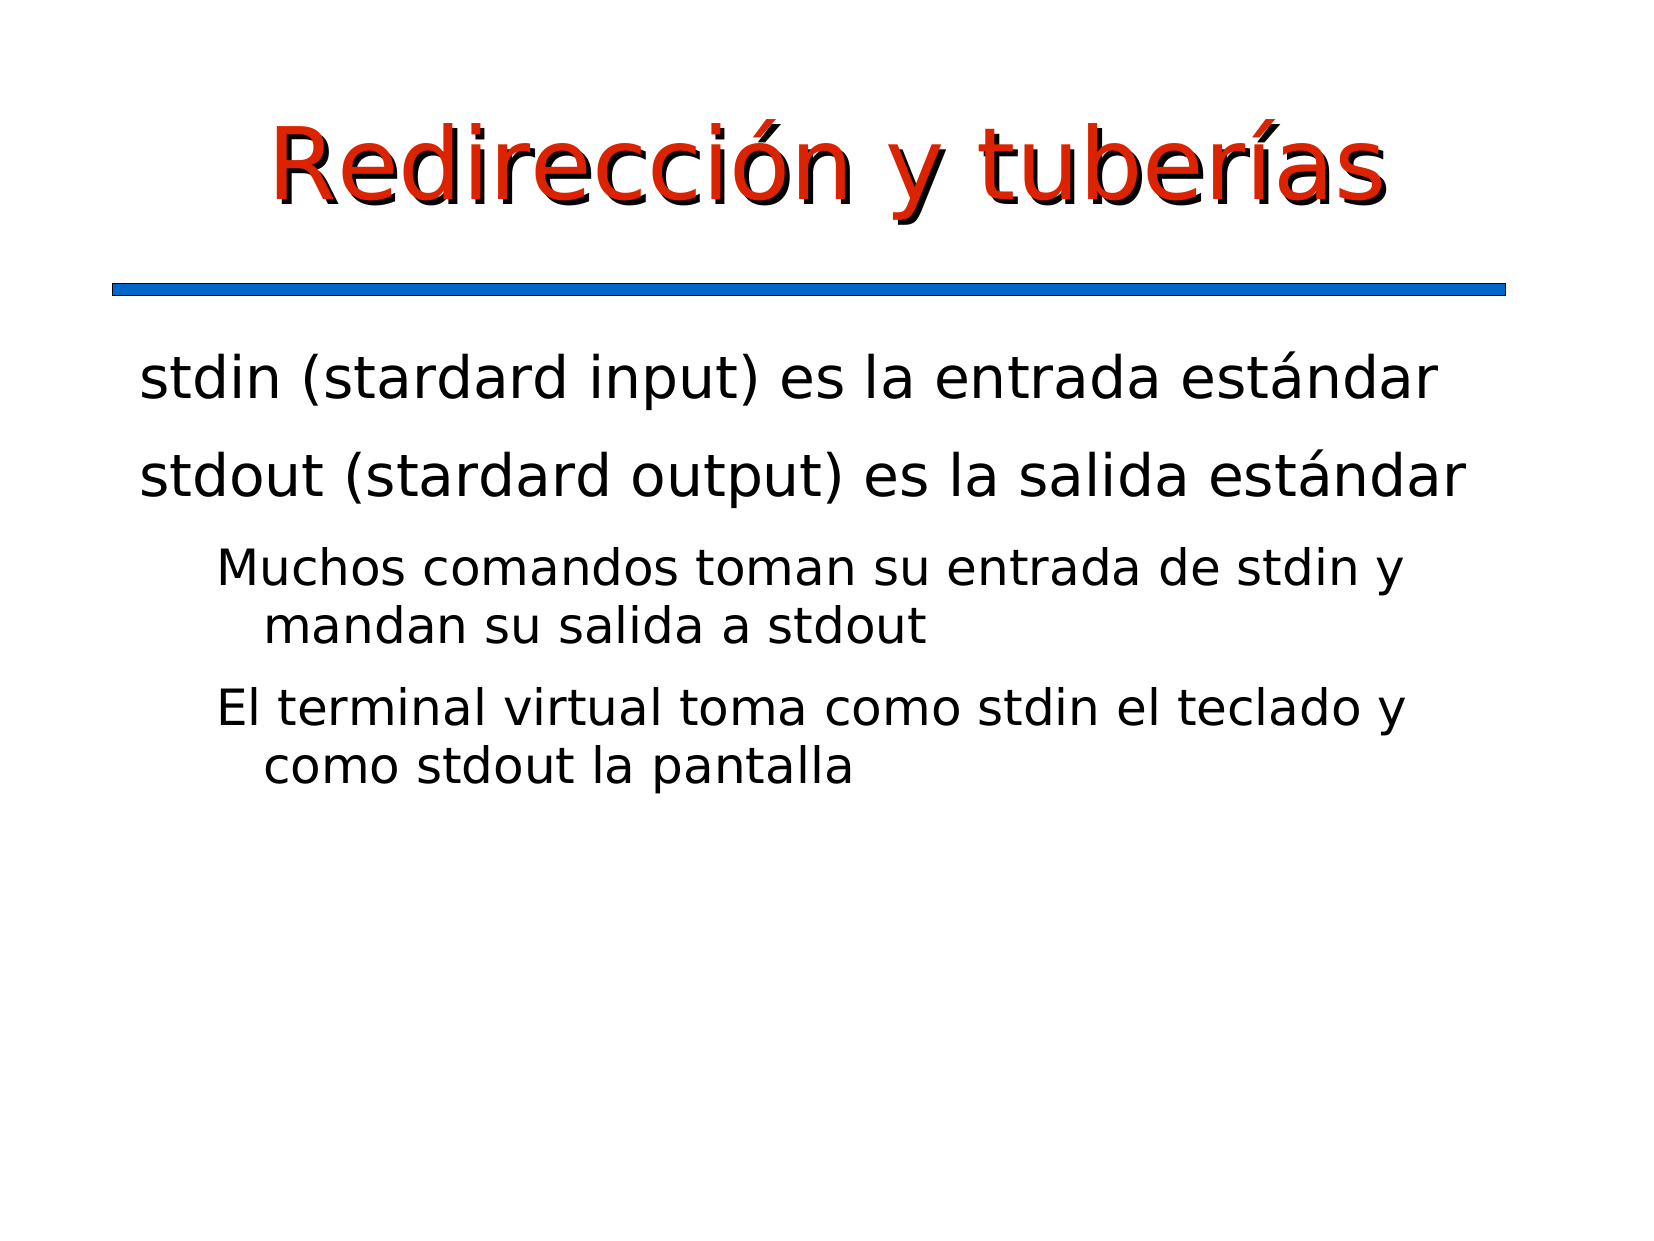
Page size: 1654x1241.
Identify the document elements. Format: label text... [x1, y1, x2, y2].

title Redirección y tuberías [121, 61, 1534, 269]
list stdin (stardard input) es la entrada estándar stdout (stardard output) es la salida estándar Muchos comandos toman su entrada de stdin y mandan su salida a stdout El terminal virtual toma como stdin el teclado y como stdout la pantalla [121, 344, 1534, 1141]
